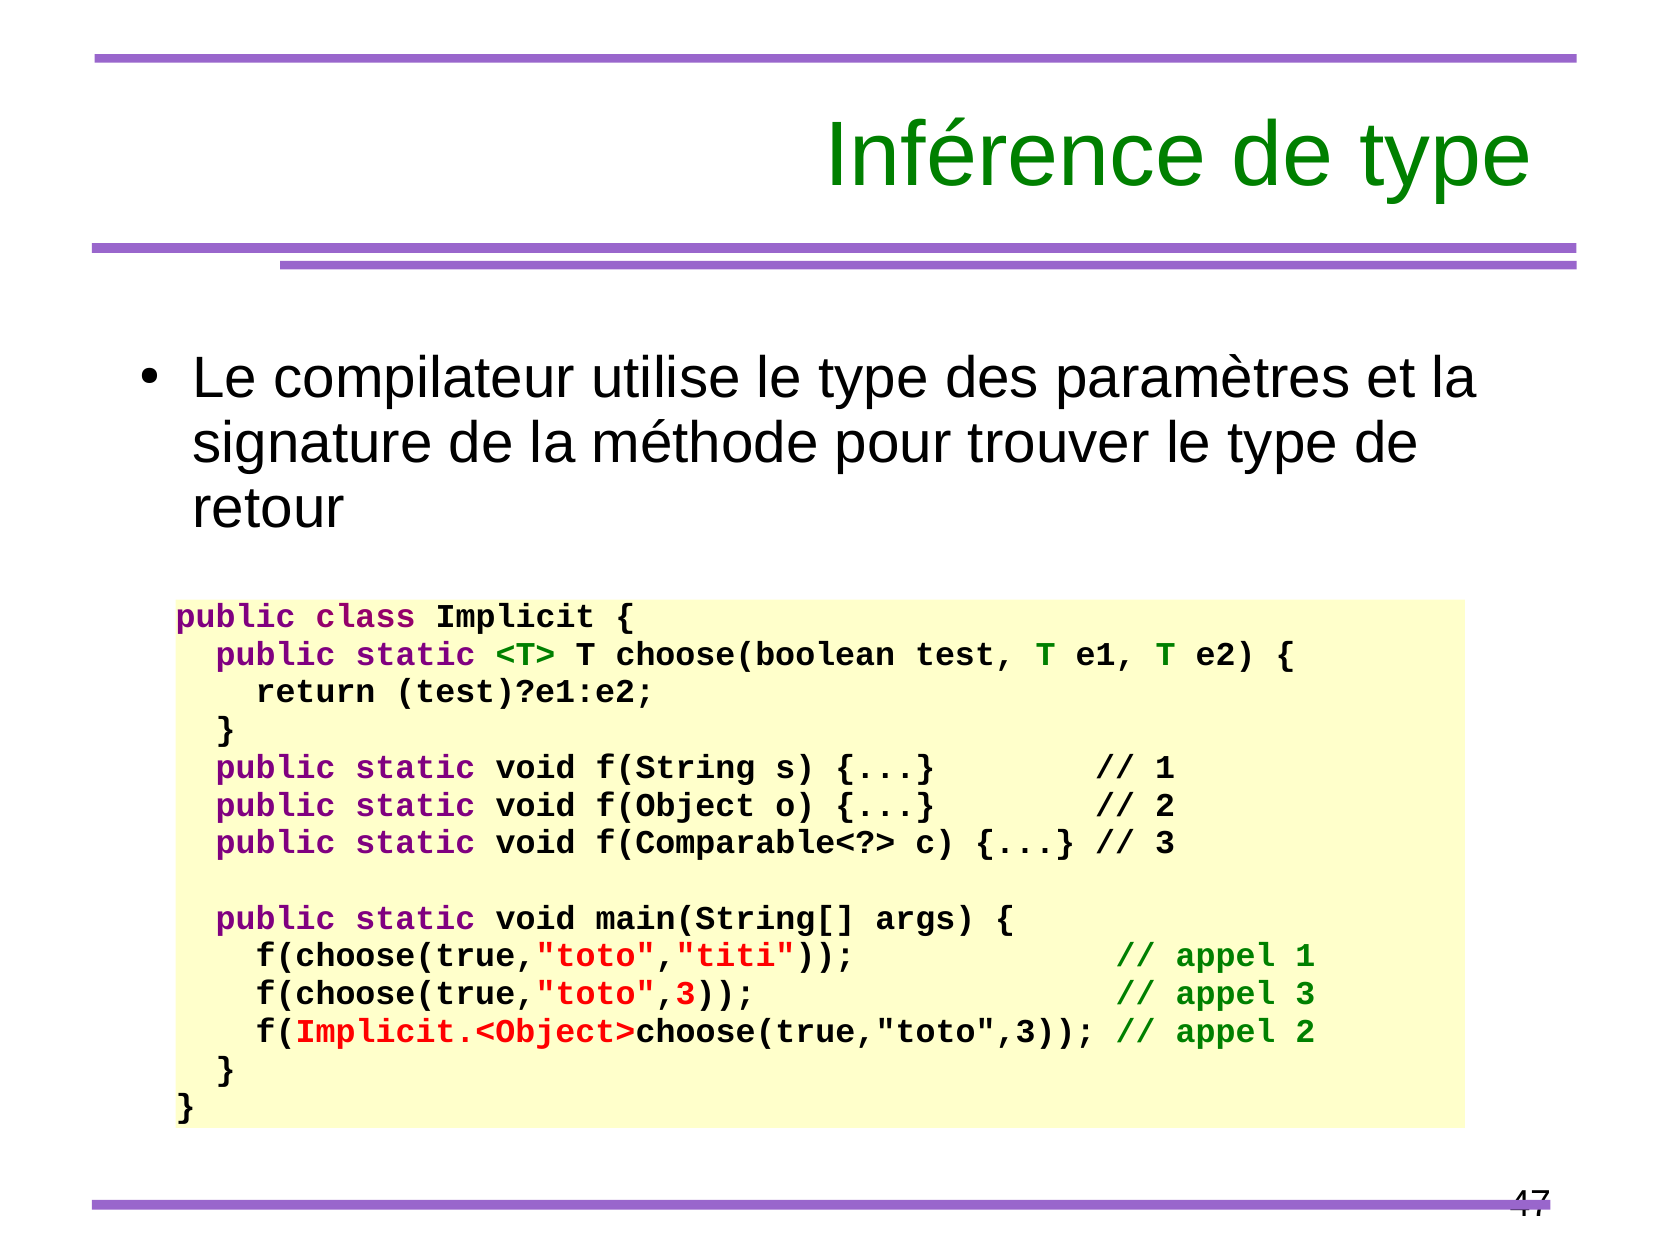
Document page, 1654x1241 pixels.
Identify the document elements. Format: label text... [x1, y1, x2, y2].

text_box public class Implicit { public static <T> T choose(boolean test, T e1, T e2) { return (test)?e1:e2; } public static void f(String s) {...} // 1 public static void f(Object o) {...} // 2 public static void f(Comparable<?> c) {...} // 3 public static void main(String[] args) { f(choose(true,"toto","titi")); // appel 1 f(choose(true,"toto",3)); // appel 3 f(Implicit.<Object>choose(true,"toto",3)); // appel 2 } } [175, 599, 1465, 1128]
title Inférence de type [121, 49, 1534, 257]
list Le compilateur utilise le type des paramètres et la signature de la méthode pour trouver le type de retour [121, 344, 1534, 1127]
